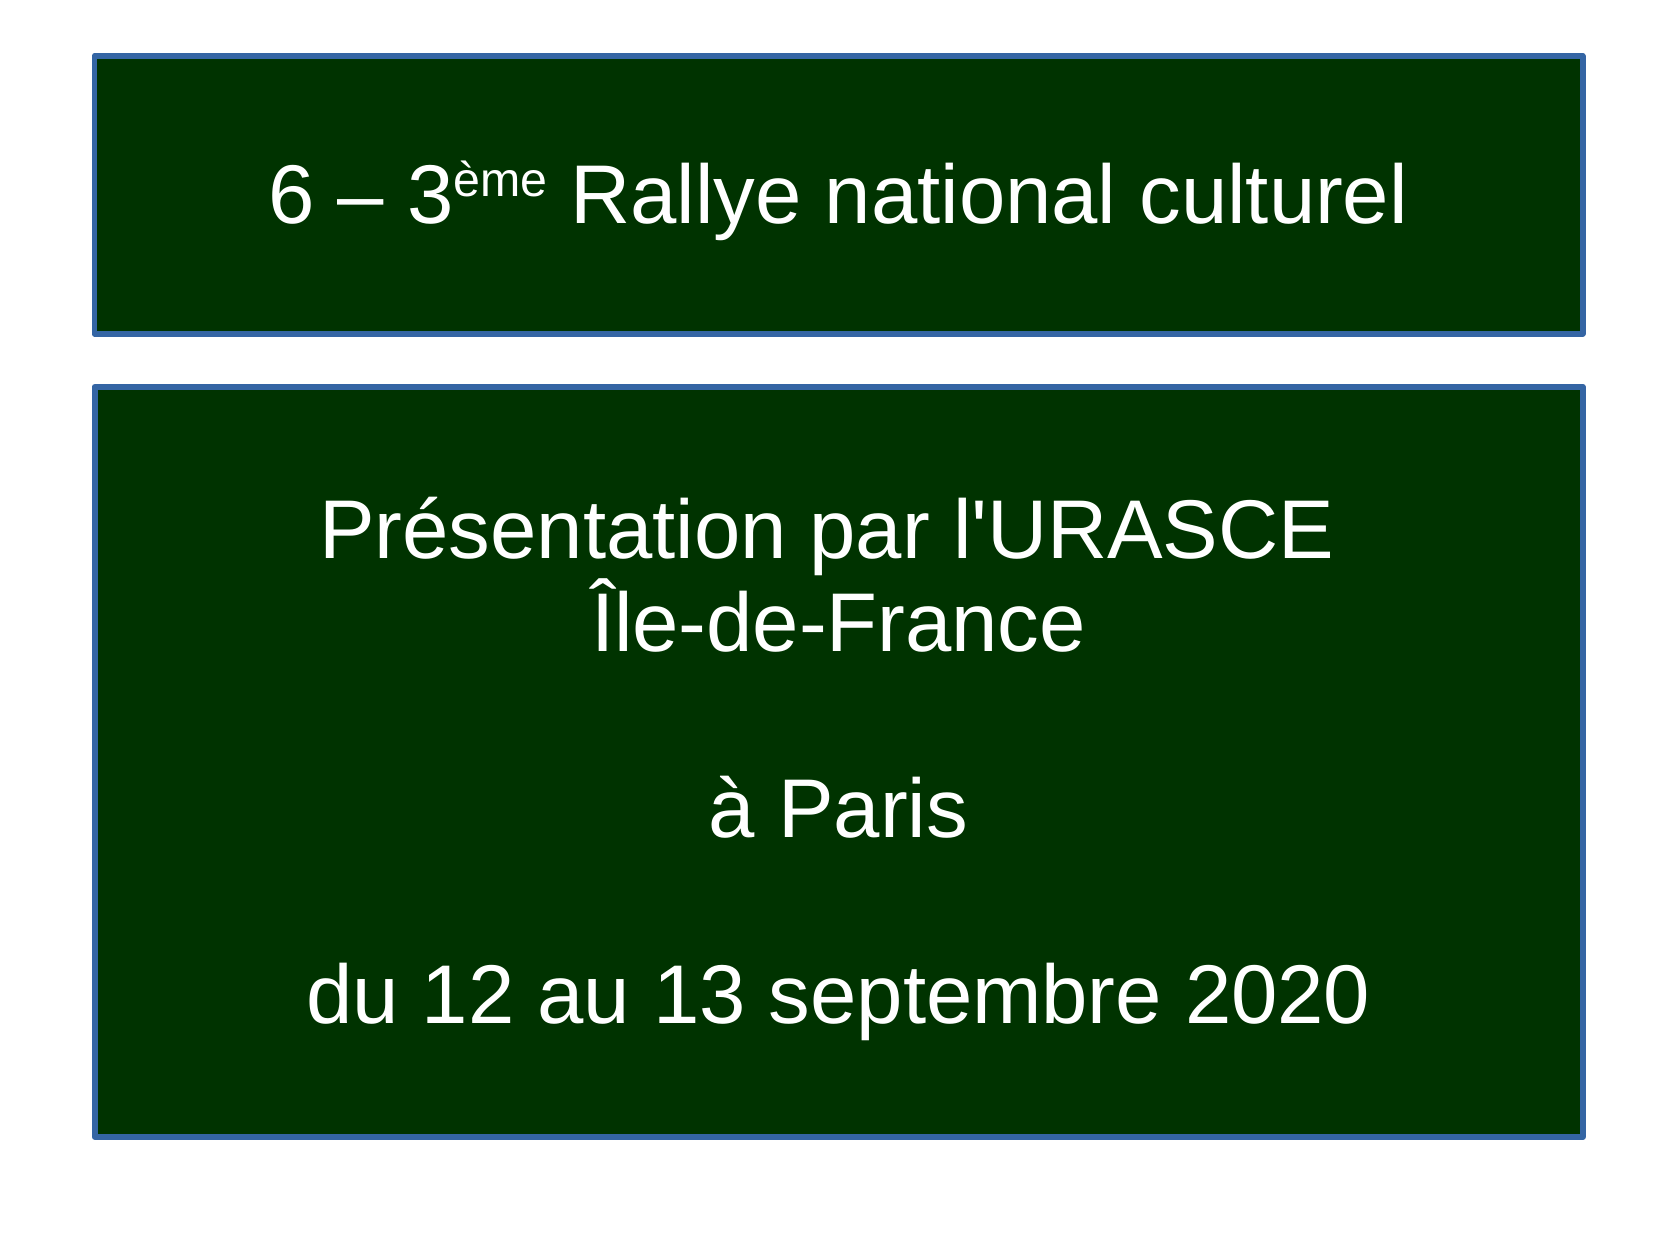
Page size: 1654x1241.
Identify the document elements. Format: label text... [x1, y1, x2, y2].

title 6 – 3ème Rallye national culturel [94, 56, 1583, 334]
title Présentation par l'URASCE Île-de-France à Paris du 12 au 13 septembre 2020 [94, 386, 1583, 1137]
